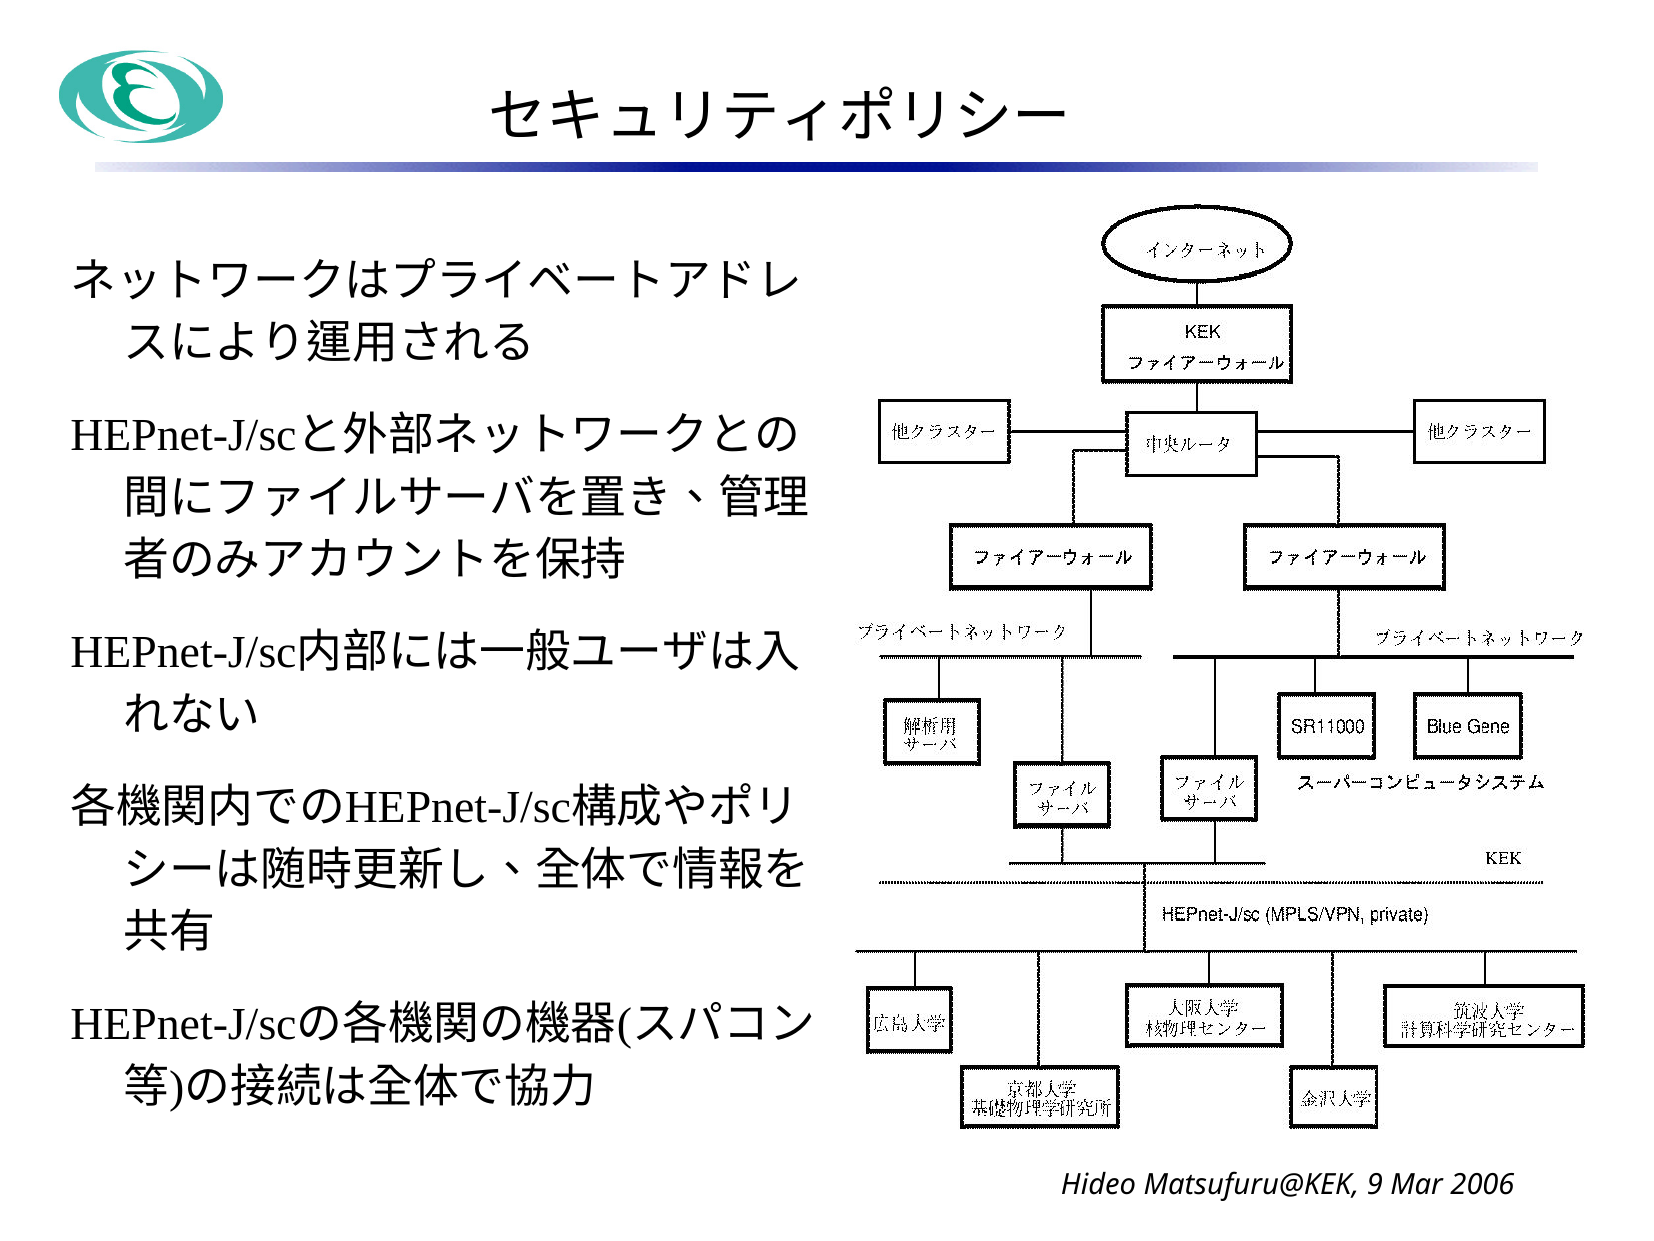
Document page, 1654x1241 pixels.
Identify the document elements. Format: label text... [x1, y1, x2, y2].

picture [52, 41, 230, 152]
list ネットワークはプライベートアドレスにより運用される HEPnet-J/scと外部ネットワークとの間にファイルサーバを置き、管理者のみアカウントを保持 HEPnet-J/sc内部には一般ユーザは入れない 各機関内でのHEPnet-J/sc構成やポリシーは随時更新し、全体で情報を共有 HEPnet-J/scの各機関の機器(スパコン等)の接続は全体で協力 [52, 247, 823, 1158]
title セキュリティポリシー [150, 61, 1410, 168]
picture [854, 204, 1587, 1136]
picture [95, 162, 1538, 172]
